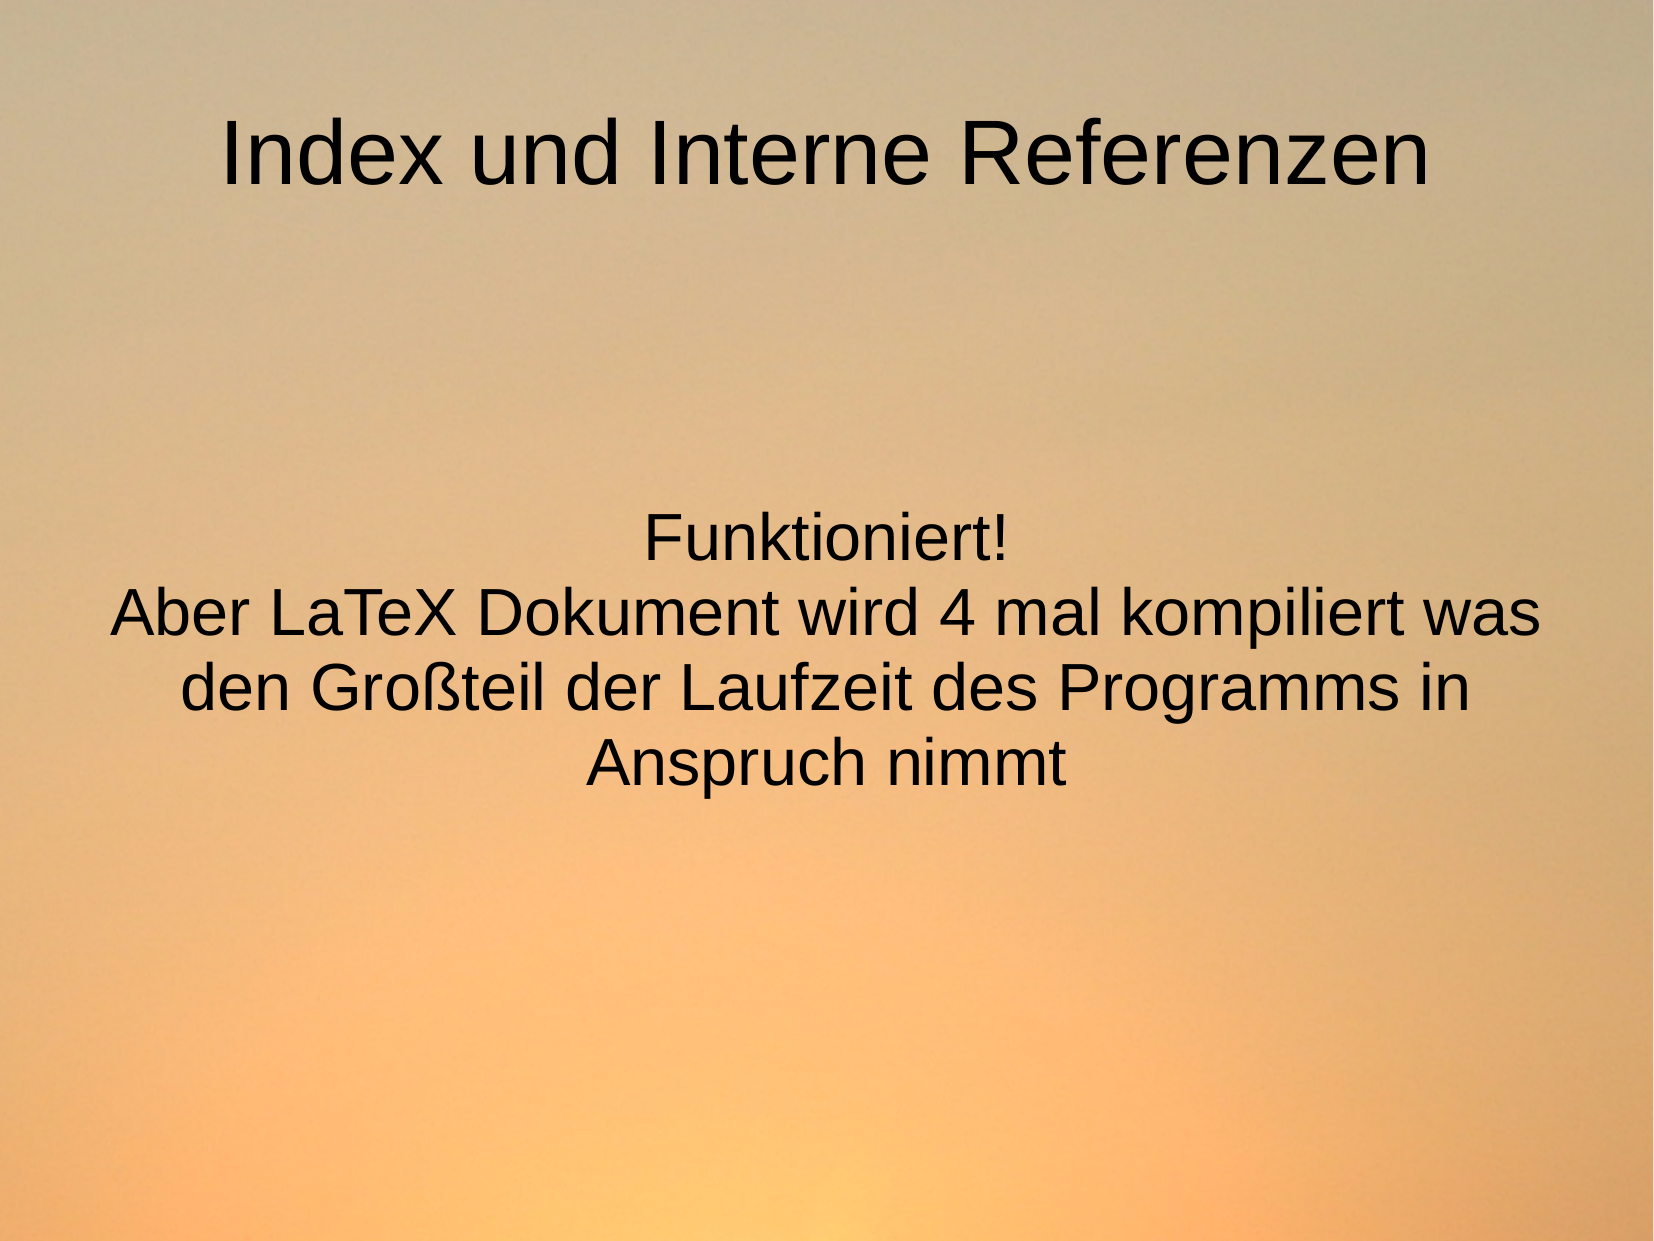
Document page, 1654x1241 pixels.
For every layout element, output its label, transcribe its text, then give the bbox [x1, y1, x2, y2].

picture [0, 0, 1654, 1241]
subtitle Funktioniert! Aber LaTeX Dokument wird 4 mal kompiliert was den Großteil der Laufzeit des Programms in Anspruch nimmt [82, 290, 1571, 1010]
title Index und Interne Referenzen [82, 49, 1571, 257]
